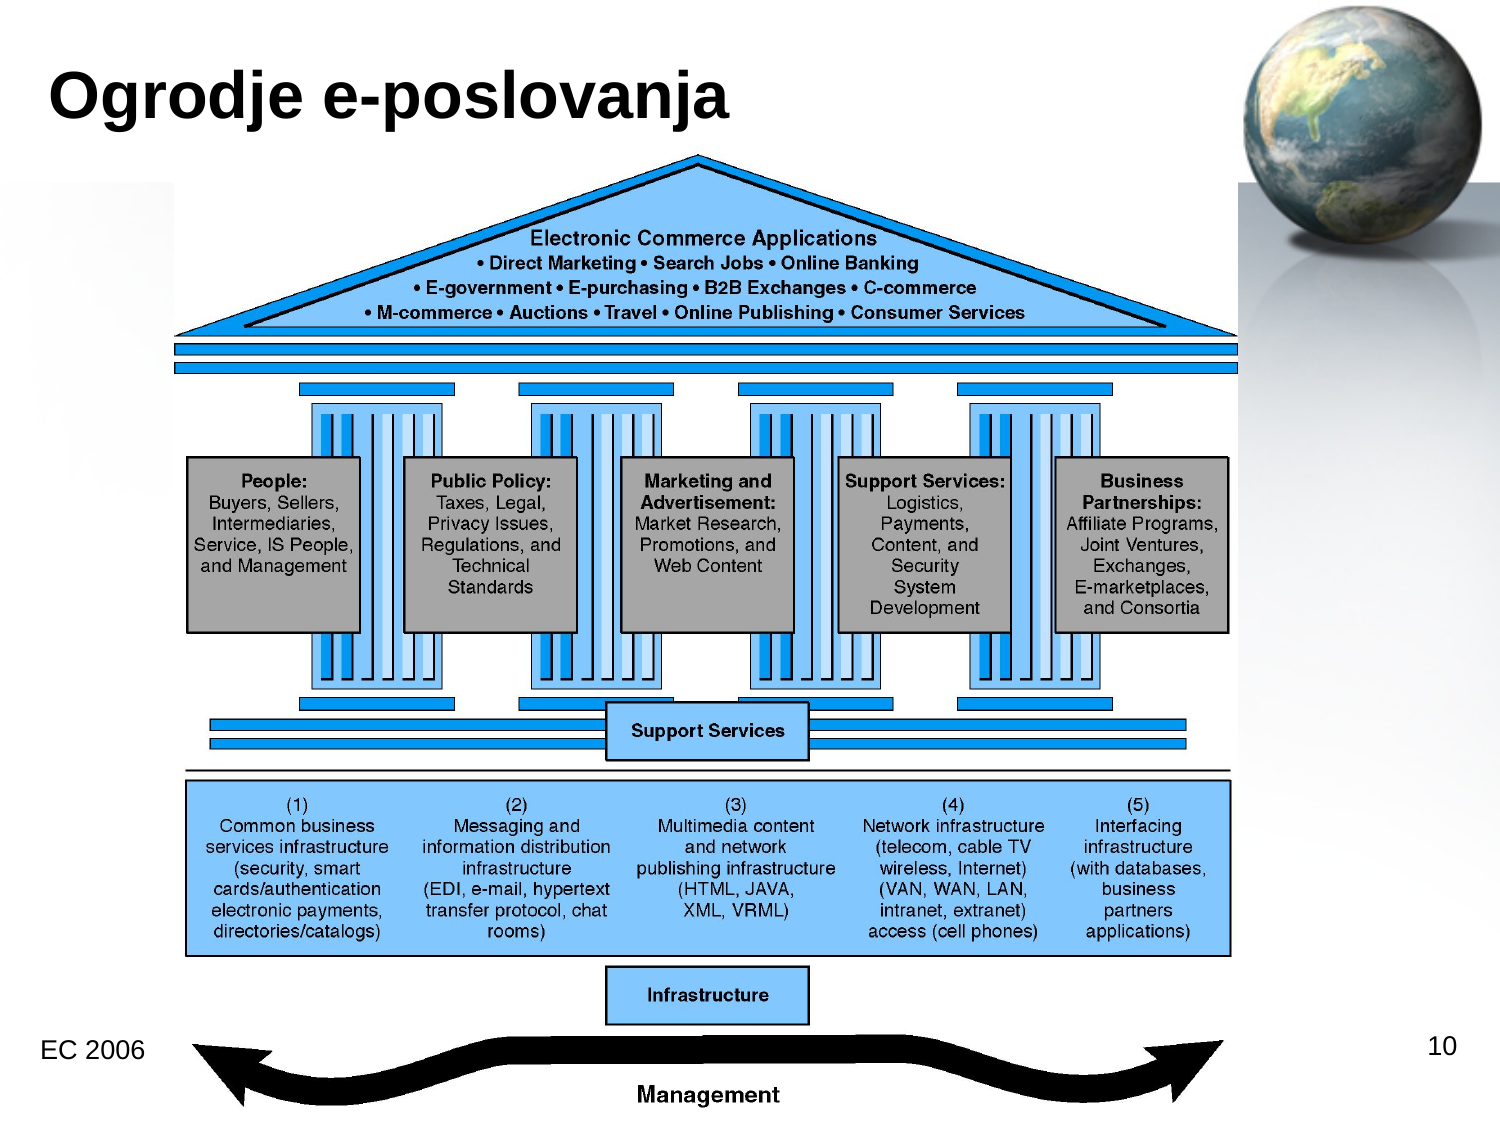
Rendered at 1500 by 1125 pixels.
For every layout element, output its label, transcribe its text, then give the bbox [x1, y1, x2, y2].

text_box [174, 154, 1238, 1108]
title Ogrodje e-poslovanja [33, 22, 1239, 162]
text_box EC 2006 [25, 1025, 174, 1101]
text_box <number> [1238, 1020, 1473, 1096]
picture [0, 0, 1500, 1125]
